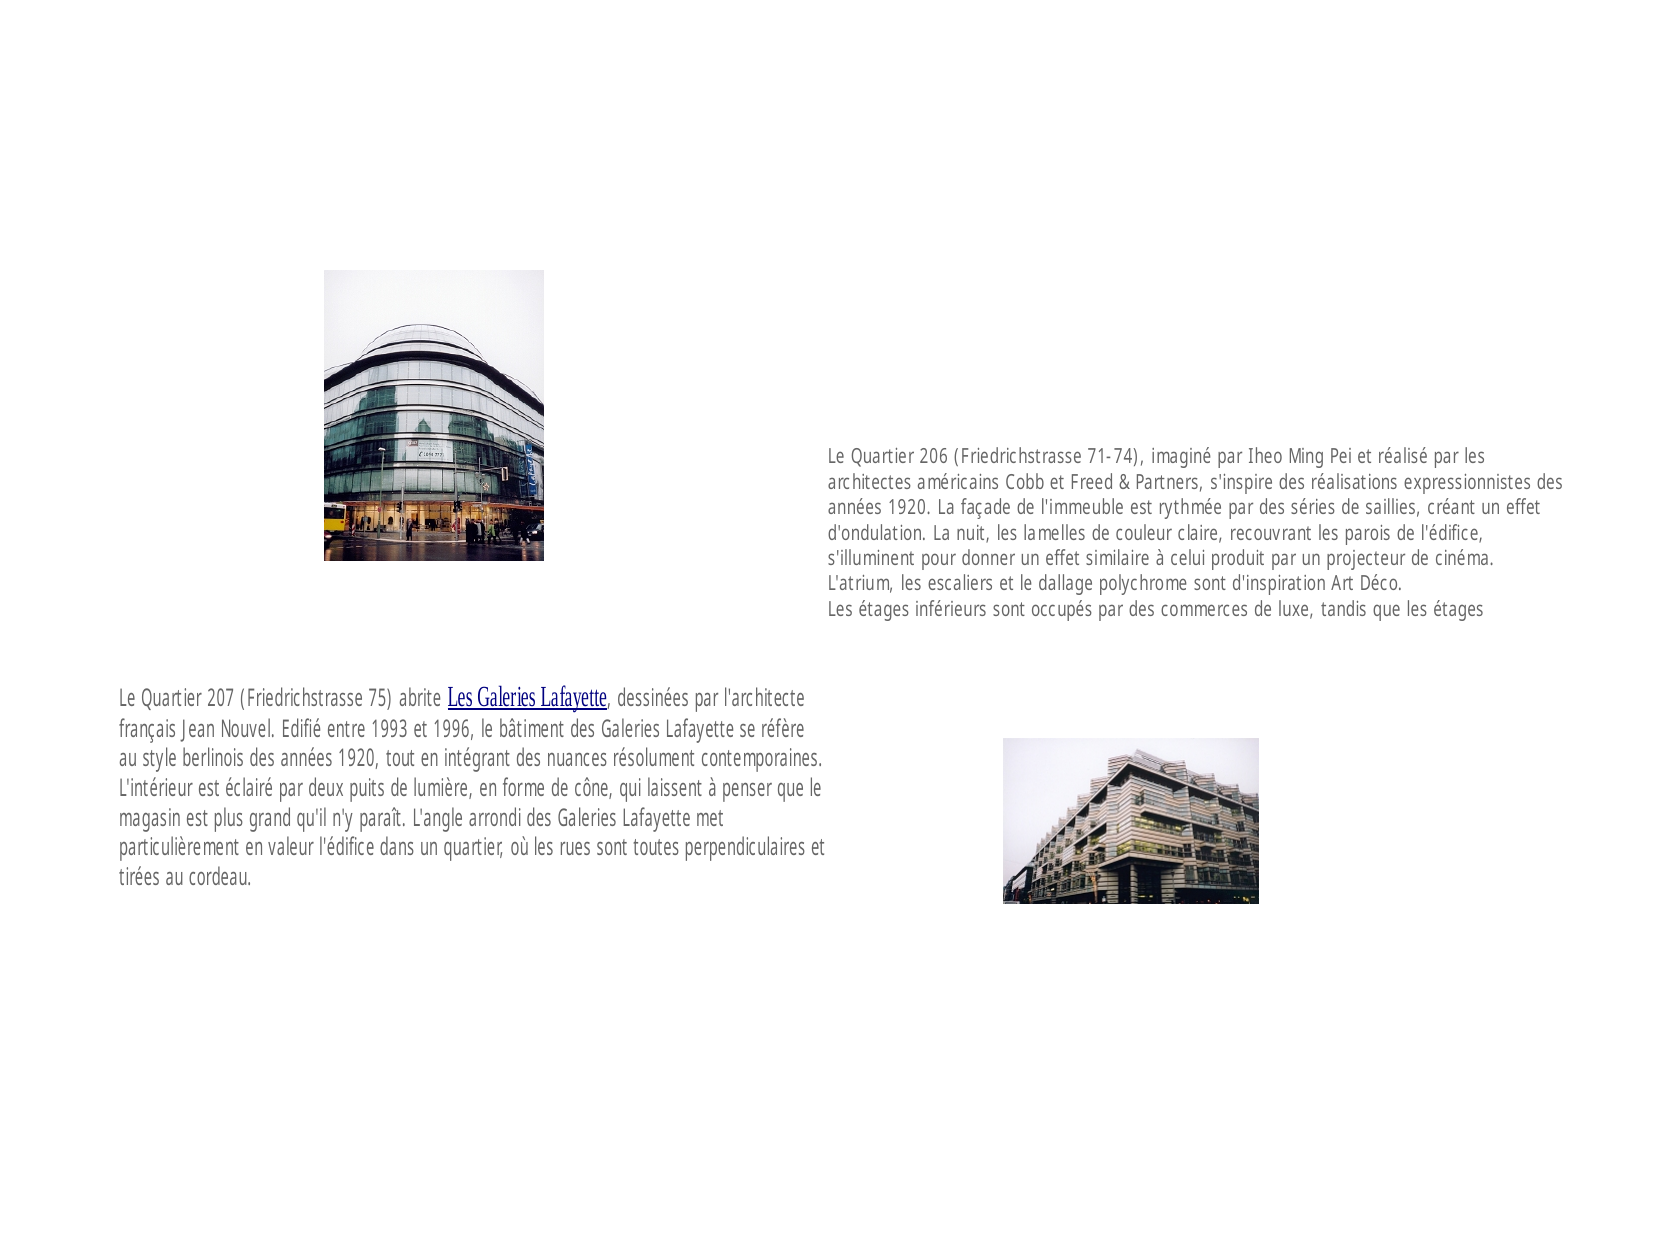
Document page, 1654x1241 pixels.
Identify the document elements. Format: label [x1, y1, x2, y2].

chart [826, 442, 1565, 621]
picture [324, 270, 544, 562]
chart [118, 679, 827, 886]
picture [1003, 738, 1259, 904]
